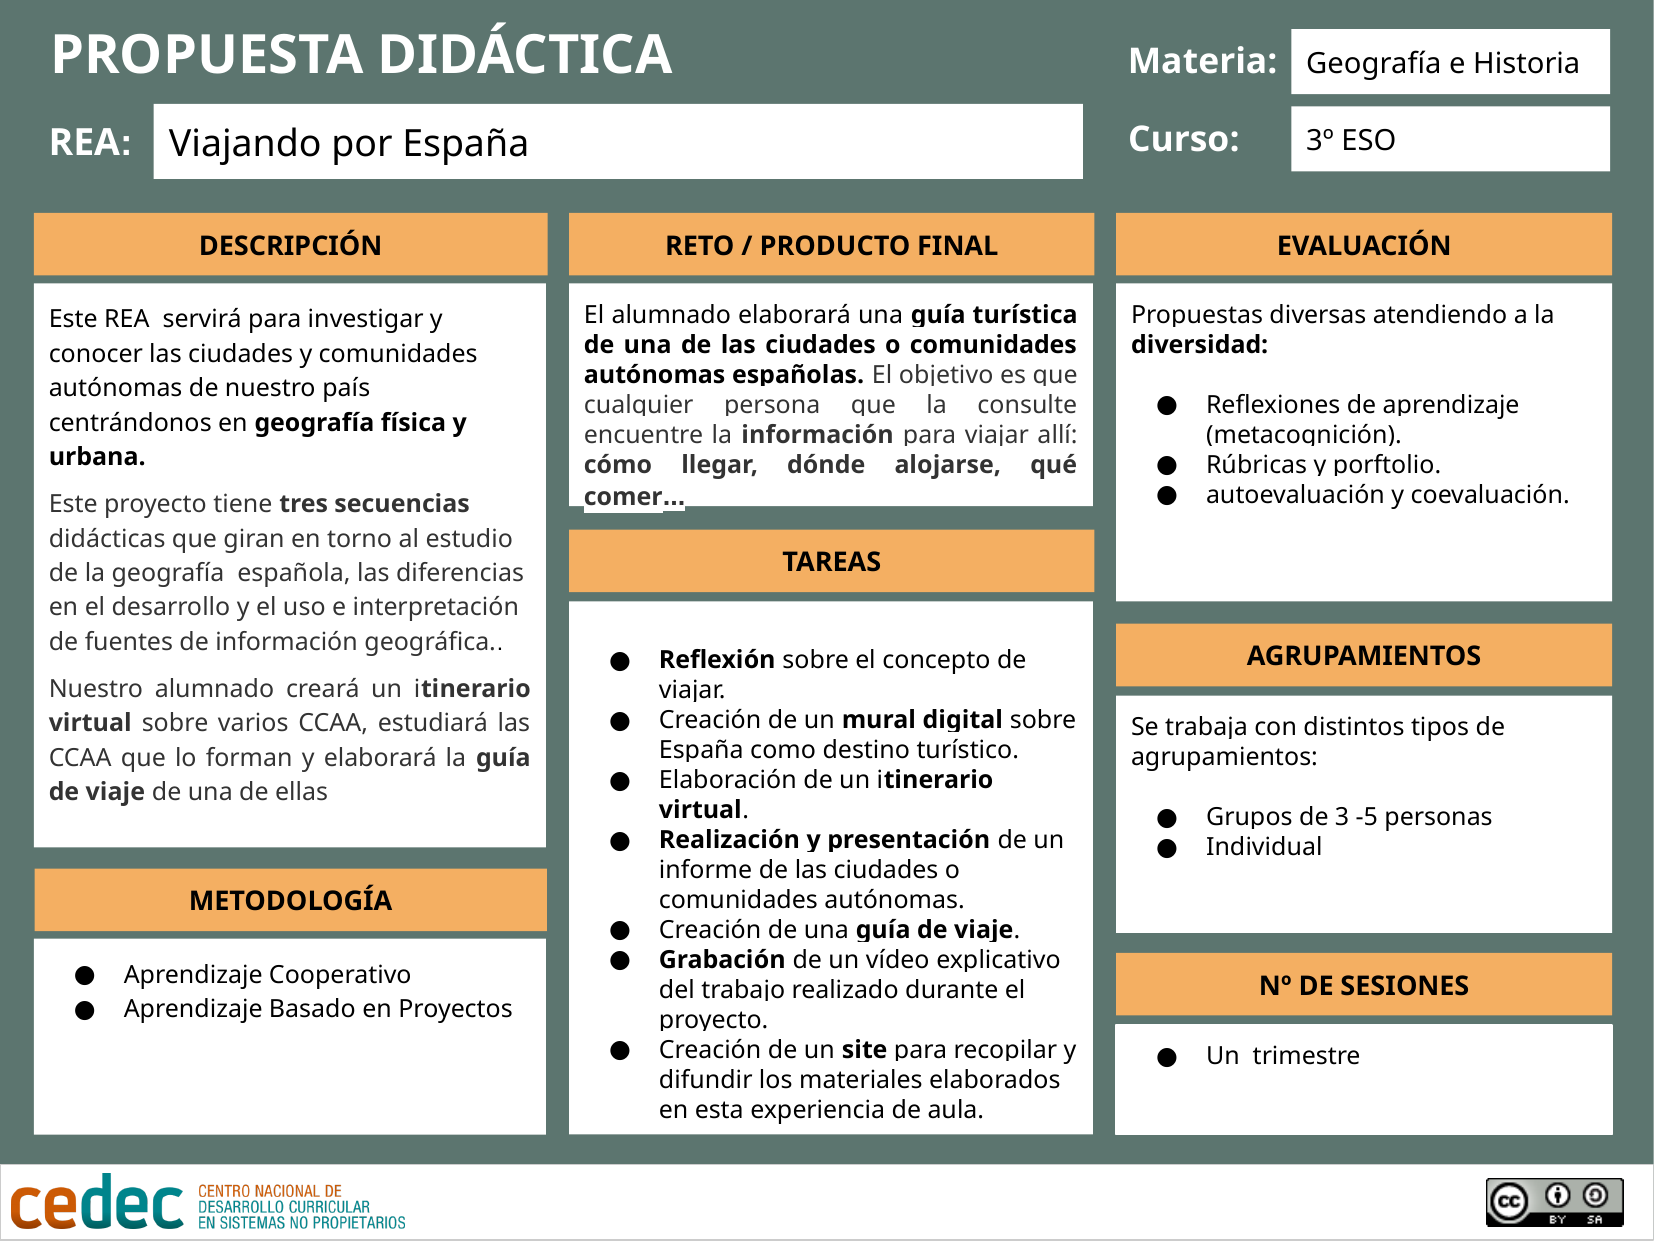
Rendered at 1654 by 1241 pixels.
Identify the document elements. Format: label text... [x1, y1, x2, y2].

text_box Reflexión sobre el concepto de viajar. Creación de un mural digital sobre España como destino turístico. Elaboración de un itinerario virtual. Realización y presentación de un informe de las ciudades o comunidades autónomas. Creación de una guía de viaje. Grabación de un vídeo explicativo del trabajo realizado durante el proyecto. Creación de un site para recopilar y difundir los materiales elaborados en esta experiencia de aula. [569, 601, 1093, 1135]
text_box El alumnado elaborará una guía turística de una de las ciudades o comunidades autónomas españolas. El objetivo es que cualquier persona que la consulte encuentre la información para viajar allí: cómo llegar, dónde alojarse, qué comer... [569, 283, 1093, 507]
text_box Aprendizaje Cooperativo Aprendizaje Basado en Proyectos [33, 938, 546, 1135]
text_box METODOLOGÍA [34, 868, 547, 932]
text_box EVALUACIÓN [1116, 212, 1613, 276]
text_box Geografía e Historia [1291, 29, 1611, 95]
text_box 3º ESO [1291, 106, 1611, 172]
text_box Se trabaja con distintos tipos de agrupamientos: Grupos de 3 -5 personas Individual [1116, 695, 1613, 933]
text_box Curso: [1113, 109, 1303, 173]
text_box DESCRIPCIÓN [33, 212, 548, 276]
text_box Este REA servirá para investigar y conocer las ciudades y comunidades autónomas de nuestro país centrándonos en geografía física y urbana. Este proyecto tiene tres secuencias didácticas que giran en torno al estudio de la geografía española, las diferencias en el desarrollo y el uso e interpretación de fuentes de información geográfica.. Nuestro alumnado creará un itinerario virtual sobre varios CCAA, estudiará las CCAA que lo forman y elaborará la guía de viaje de una de ellas [33, 283, 546, 848]
text_box Materia: [1113, 30, 1291, 94]
text_box Un trimestre [1116, 1024, 1613, 1135]
text_box RETO / PRODUCTO FINAL [569, 212, 1095, 276]
picture [1486, 1178, 1624, 1227]
text_box AGRUPAMIENTOS [1116, 623, 1613, 687]
picture [11, 1173, 405, 1229]
text_box [0, 1164, 1654, 1241]
text_box Viajando por España [153, 103, 1083, 179]
text_box TAREAS [569, 529, 1095, 593]
text_box REA: [33, 110, 153, 174]
text_box Nº DE SESIONES [1116, 952, 1613, 1016]
text_box PROPUESTA DIDÁCTICA [35, 11, 697, 110]
text_box Propuestas diversas atendiendo a la diversidad: Reflexiones de aprendizaje (metacognición). Rúbricas y porftolio. autoevaluación y coevaluación. [1116, 283, 1613, 602]
